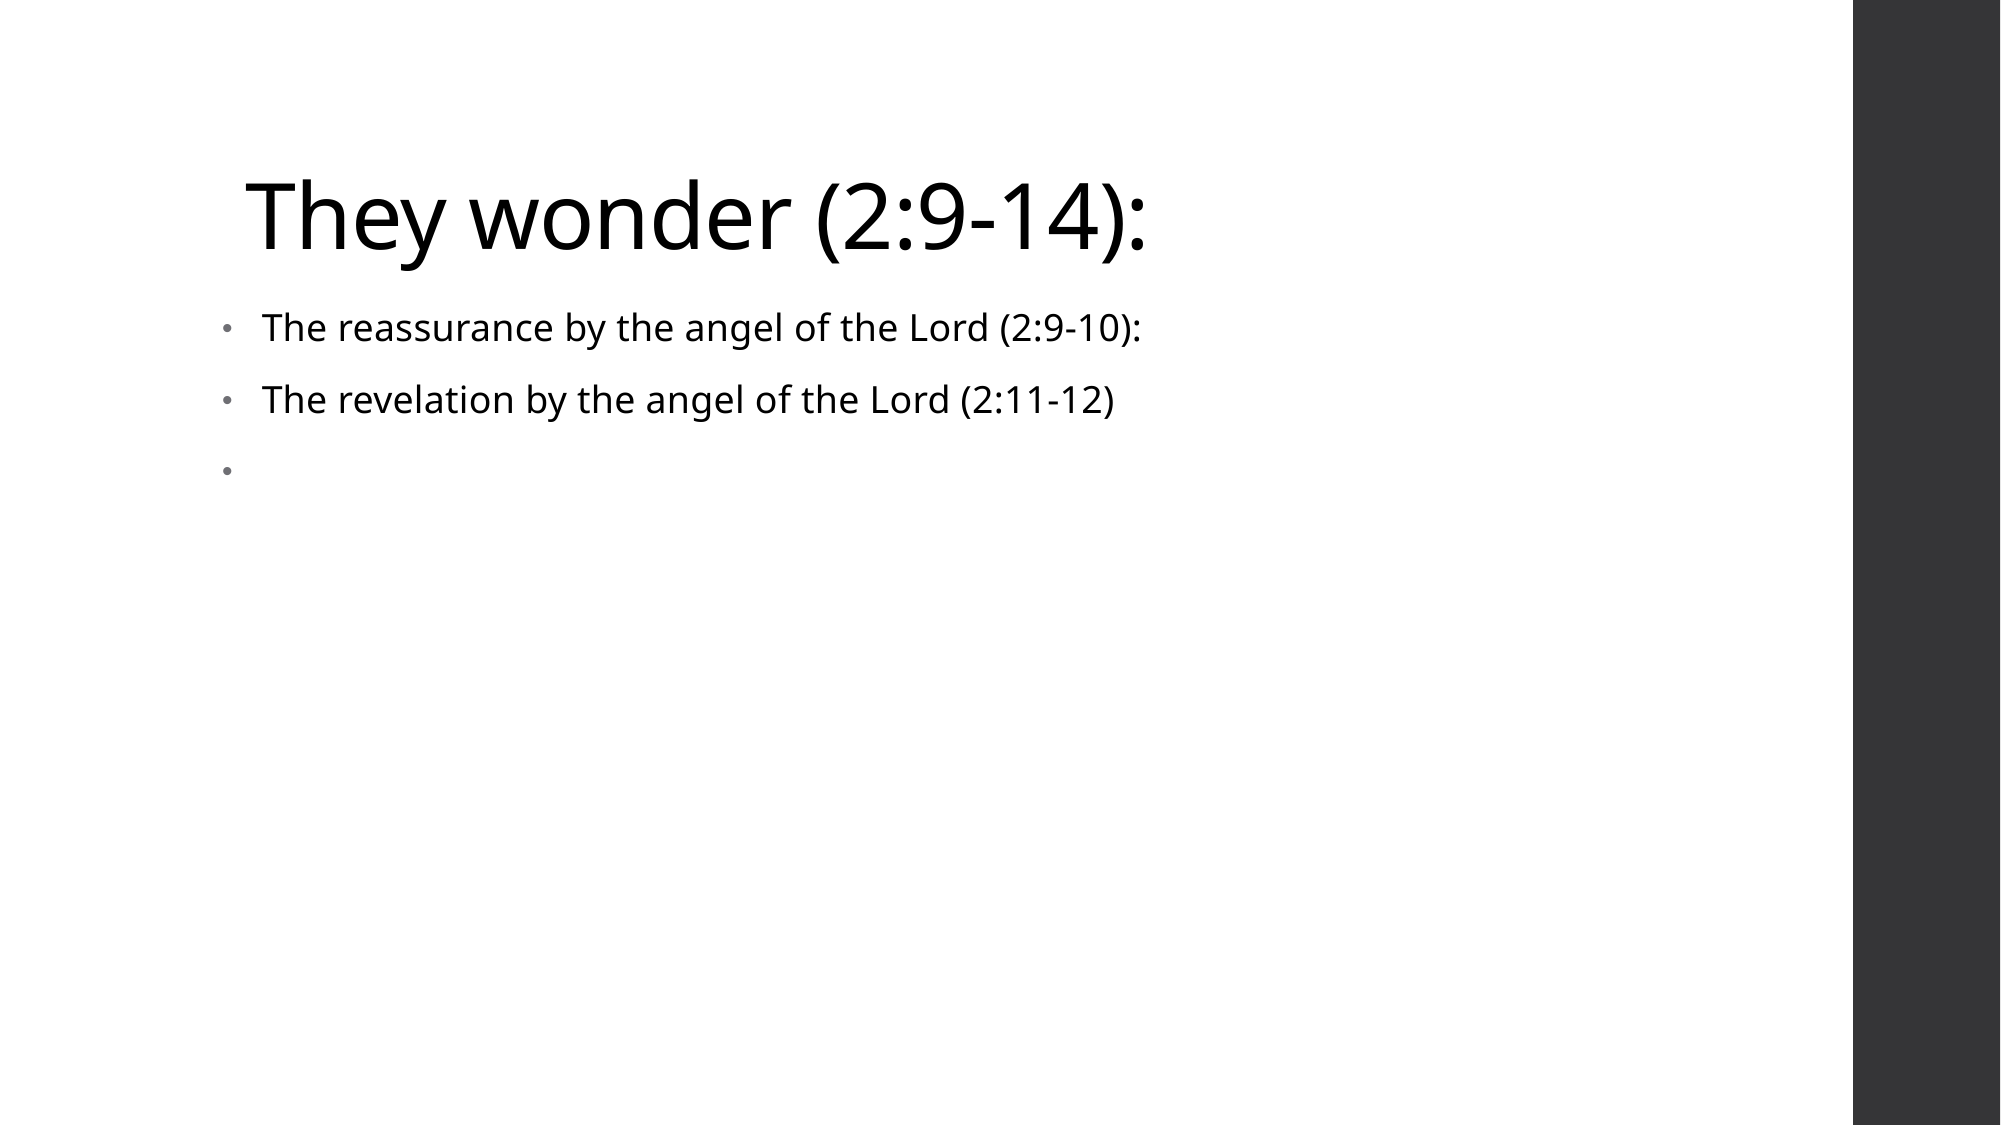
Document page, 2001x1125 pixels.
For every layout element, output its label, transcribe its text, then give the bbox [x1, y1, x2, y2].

title They wonder (2:9-14): [206, 60, 1797, 278]
list The reassurance by the angel of the Lord (2:9-10): The revelation by the angel of the Lord (2:11-12) [206, 299, 1617, 1014]
